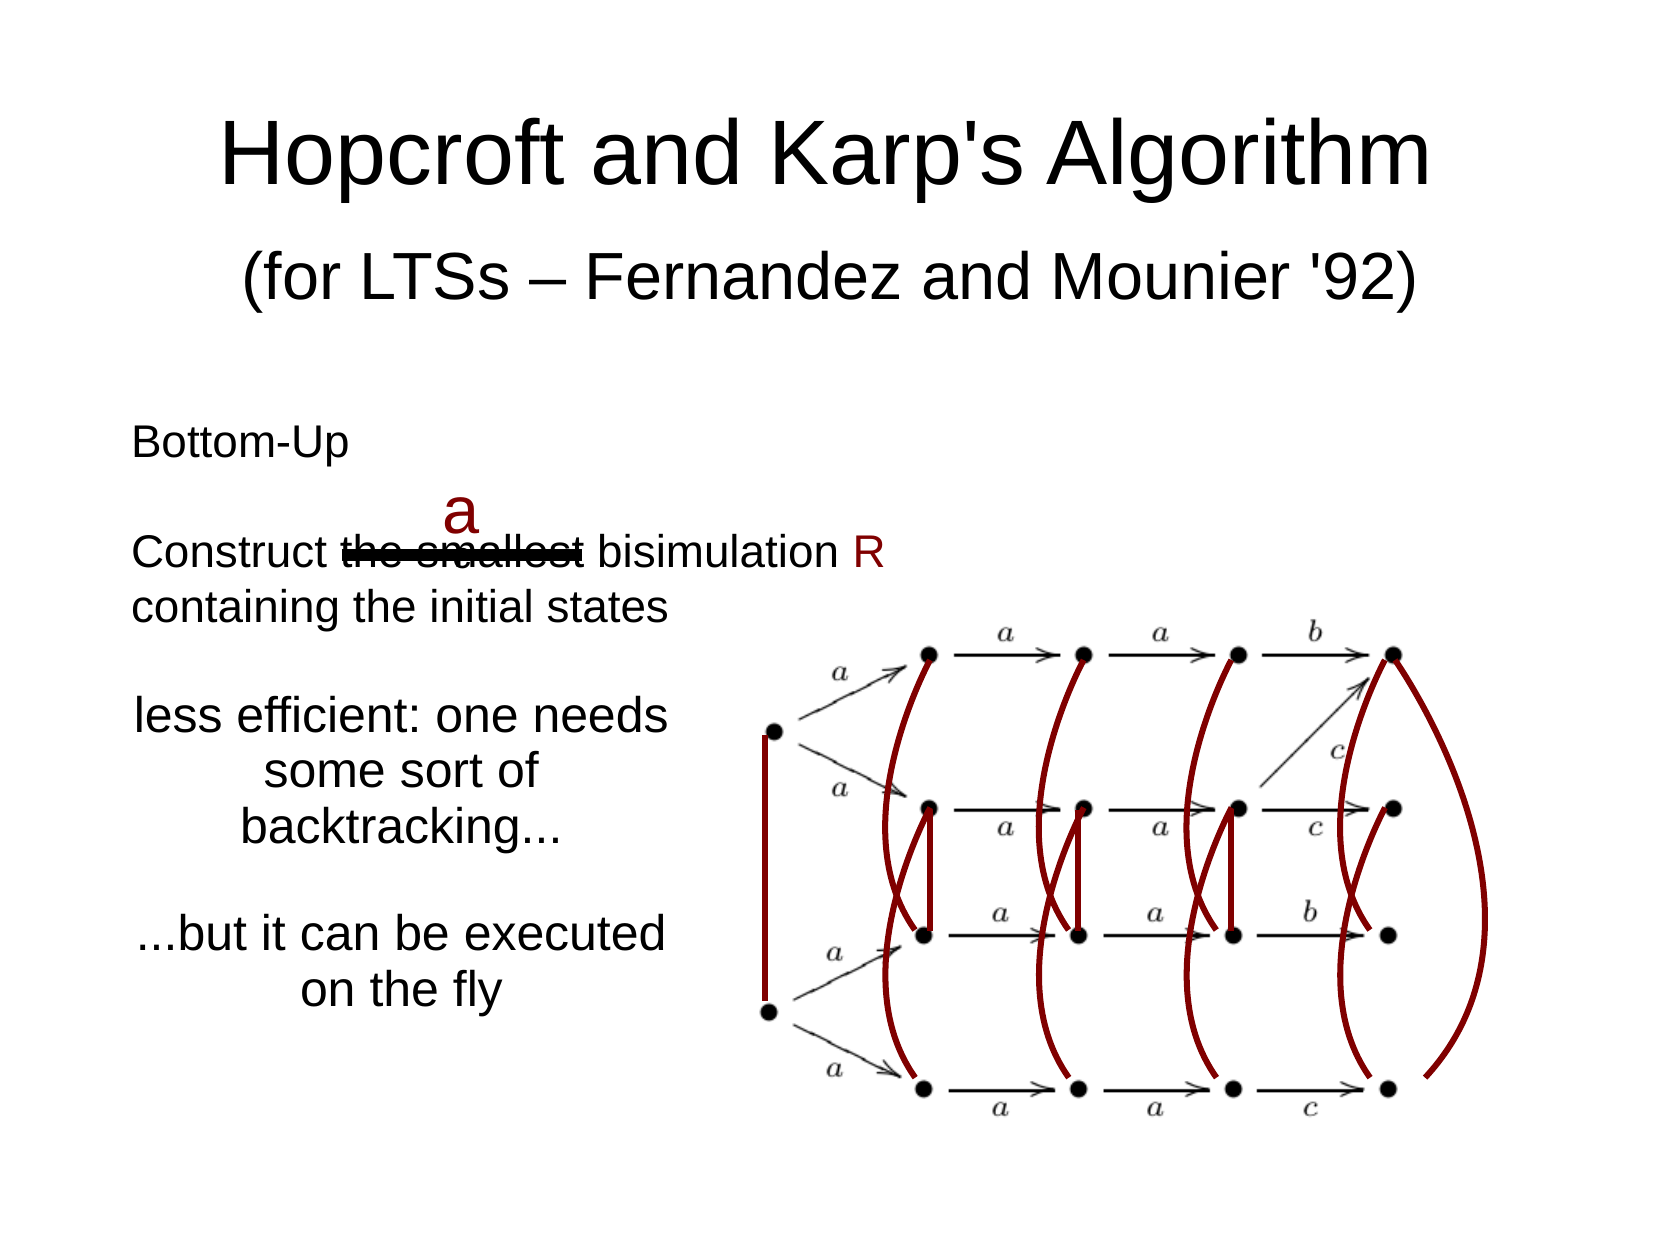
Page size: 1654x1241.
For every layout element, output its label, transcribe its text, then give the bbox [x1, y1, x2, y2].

list less efficient: one needs some sort of backtracking... [127, 686, 676, 882]
text_box (for LTSs – Fernandez and Mounier '92) Bottom-Up Construct the smallest bisimulation R containing the initial states [116, 257, 1546, 870]
text_box a [427, 465, 571, 556]
title Hopcroft and Karp's Algorithm [82, 49, 1571, 257]
list ...but it can be executed on the fly [127, 905, 676, 1101]
picture [737, 596, 1453, 1139]
